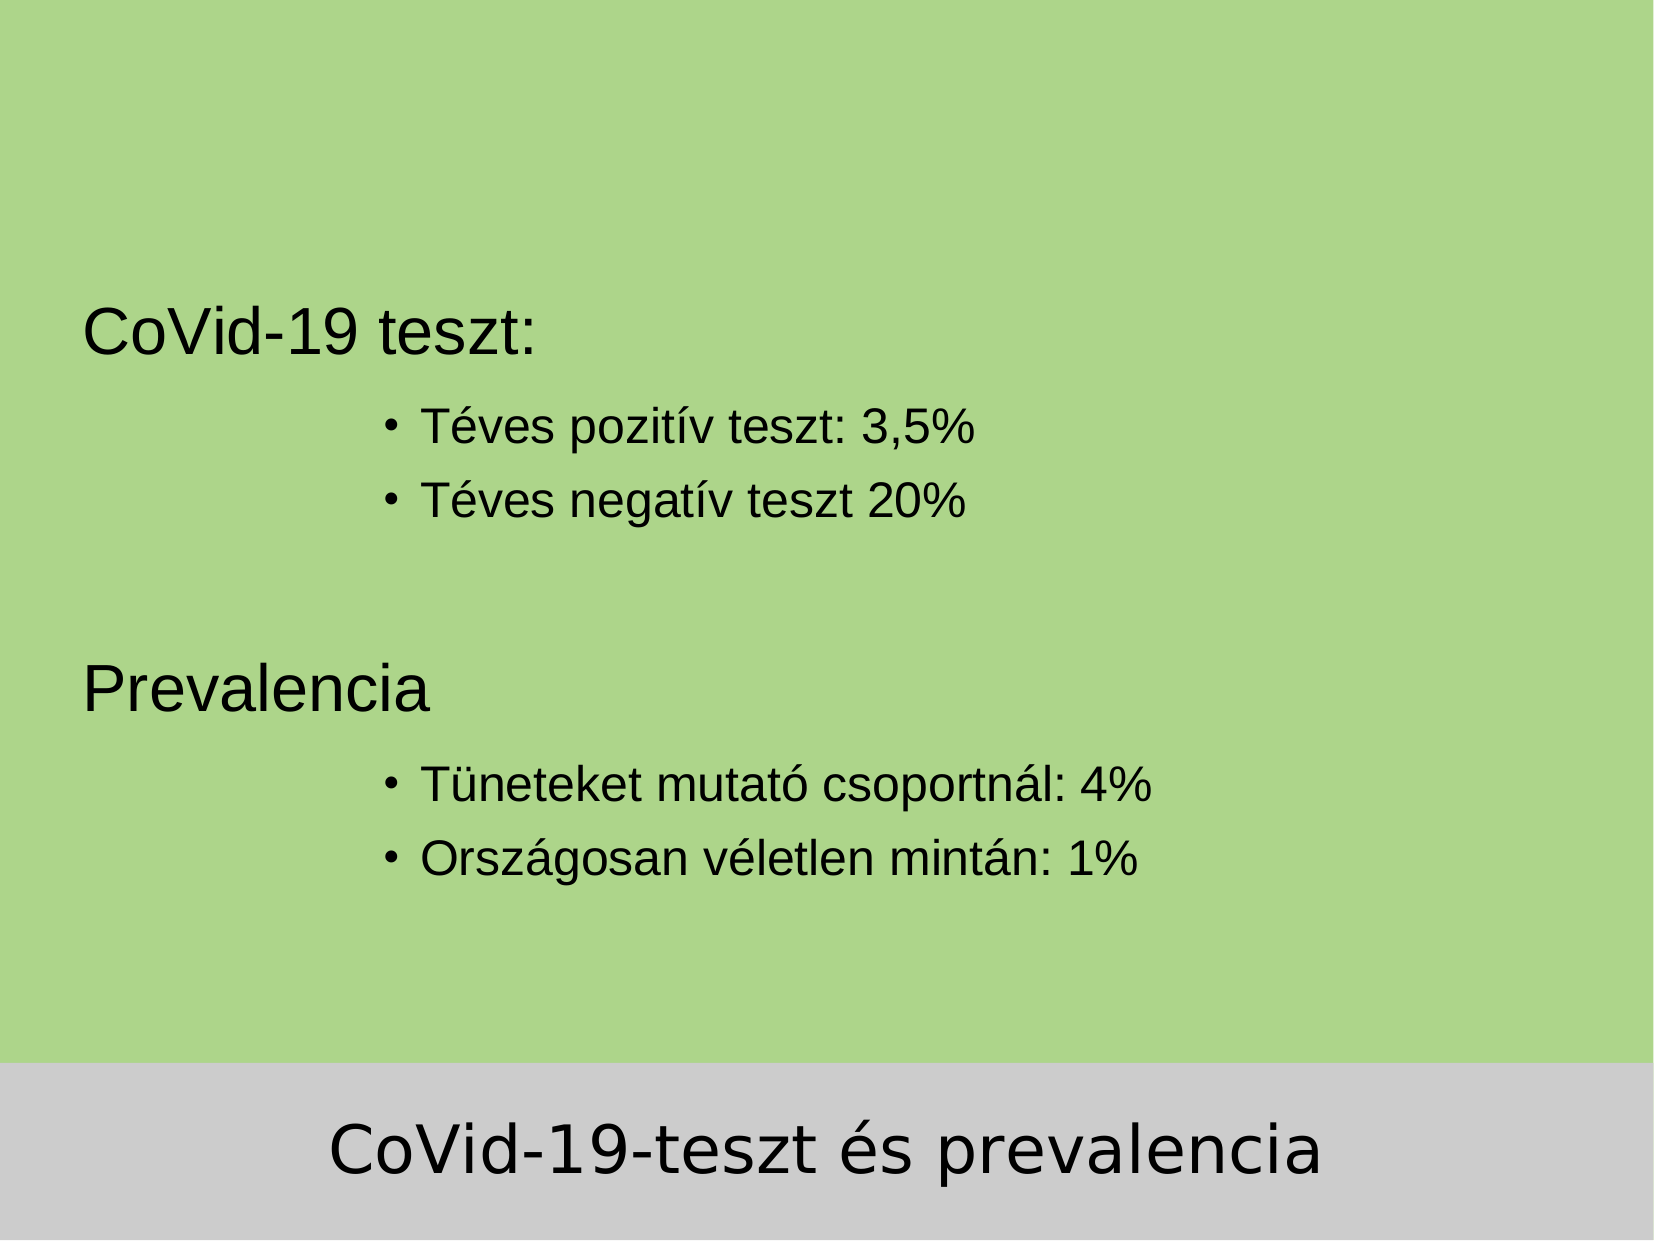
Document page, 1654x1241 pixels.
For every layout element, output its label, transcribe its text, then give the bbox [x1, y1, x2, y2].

list CoVid-19 teszt: Téves pozitív teszt: 3,5% Téves negatív teszt 20% Prevalencia Tüneteket mutató csoportnál: 4% Országosan véletlen mintán: 1% [82, 290, 1569, 1008]
text_box CoVid-19-teszt és prevalencia [0, 1062, 1654, 1241]
